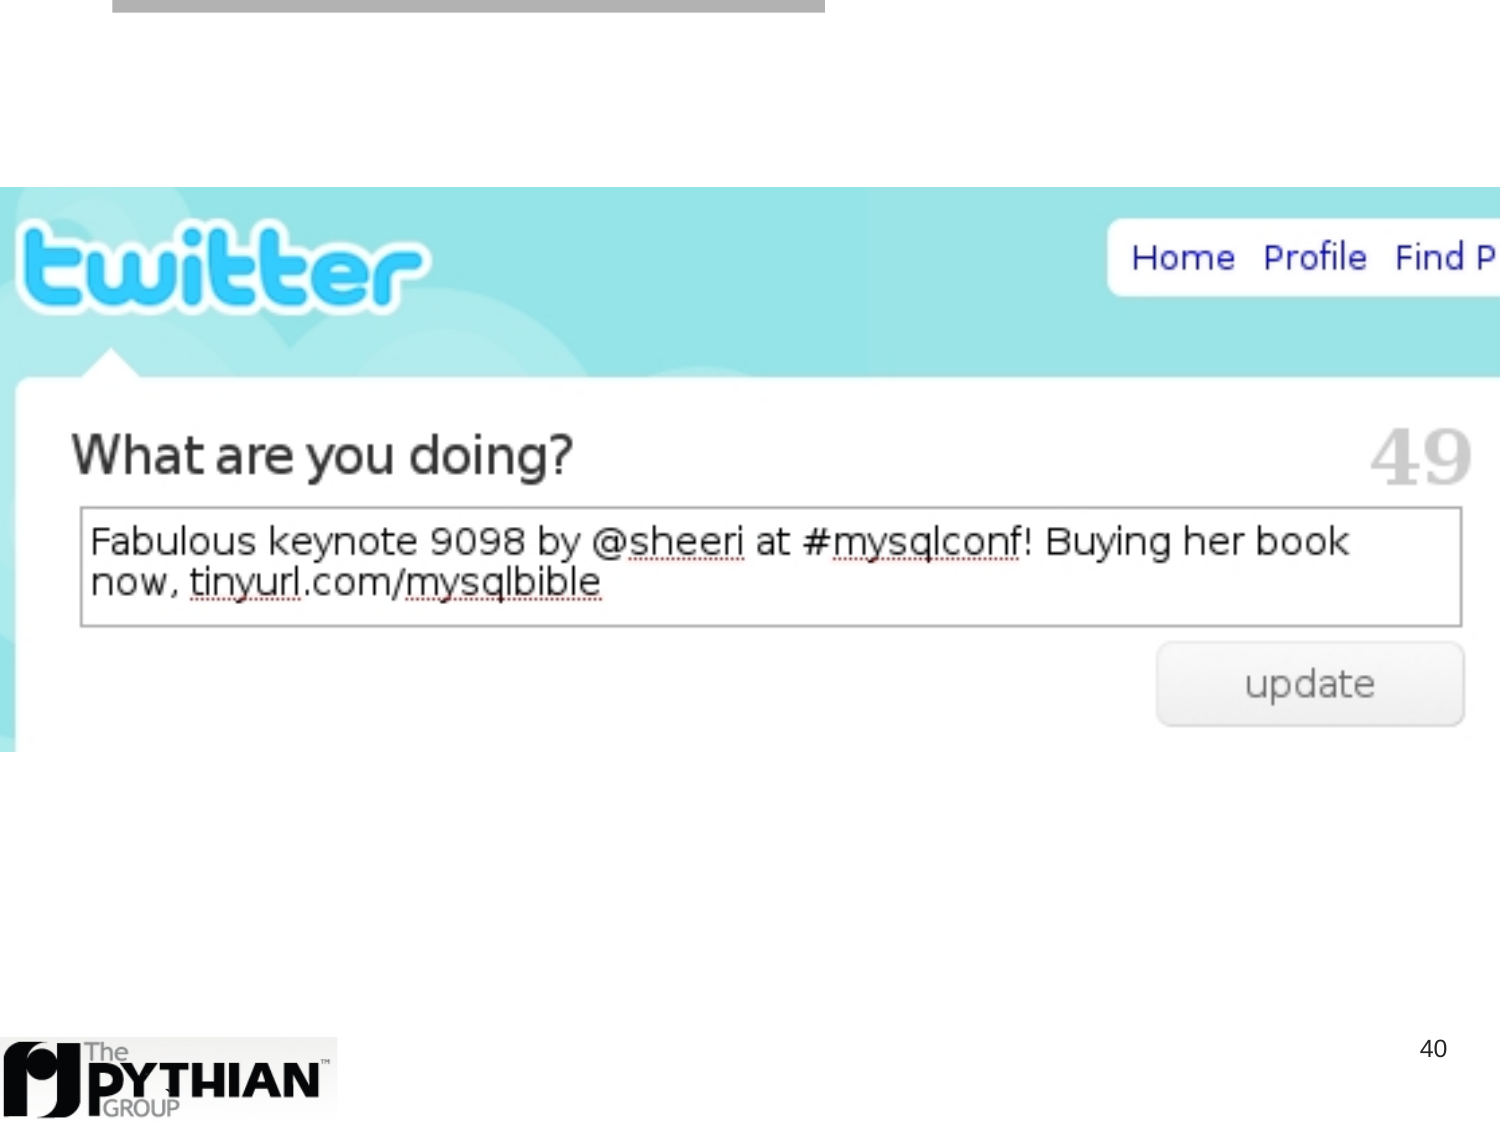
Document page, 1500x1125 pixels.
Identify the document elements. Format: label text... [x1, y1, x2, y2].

picture [0, 1037, 338, 1125]
picture [0, 187, 1500, 752]
text_box <number> [1112, 1024, 1463, 1103]
